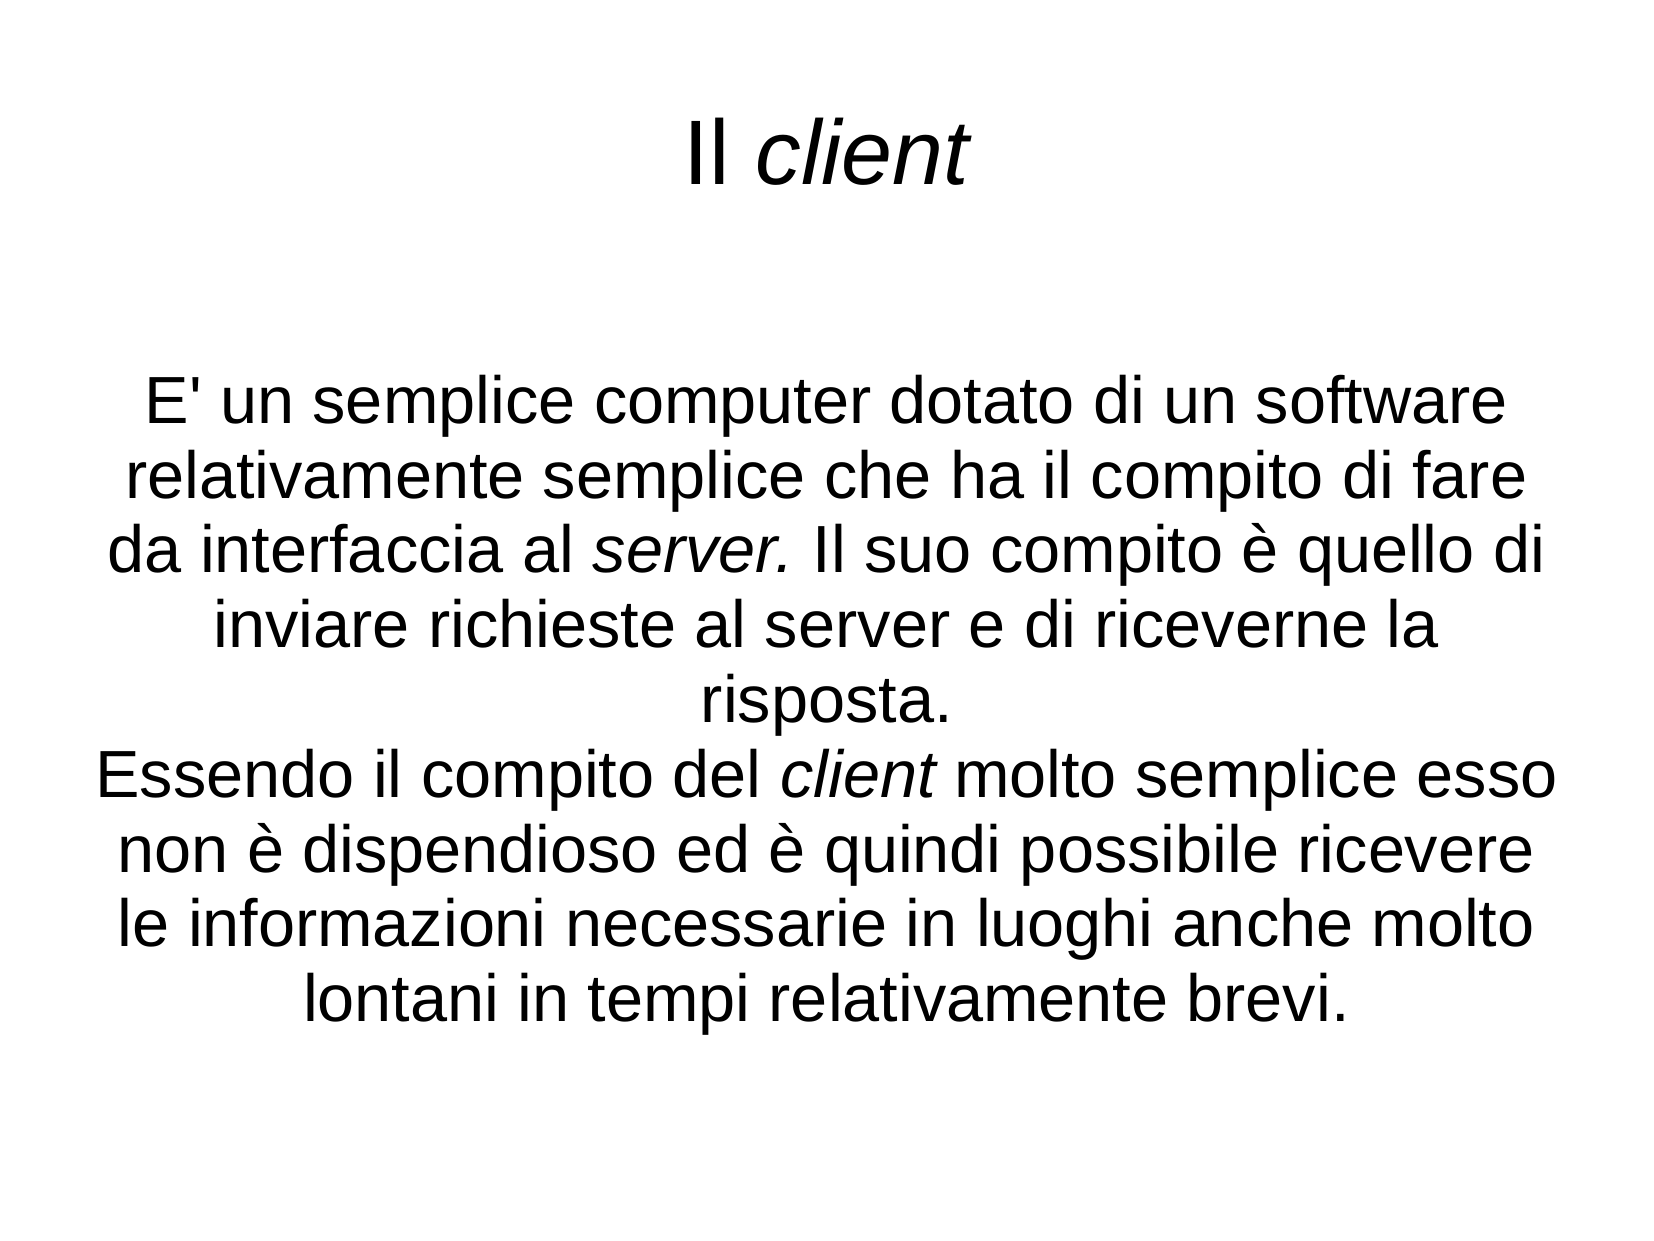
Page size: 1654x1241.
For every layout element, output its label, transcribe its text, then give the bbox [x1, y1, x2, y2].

subtitle E' un semplice computer dotato di un software relativamente semplice che ha il compito di fare da interfaccia al server. Il suo compito è quello di inviare richieste al server e di riceverne la risposta. Essendo il compito del client molto semplice esso non è dispendioso ed è quindi possibile ricevere le informazioni necessarie in luoghi anche molto lontani in tempi relativamente brevi. [82, 290, 1571, 1109]
title Il client [82, 49, 1571, 257]
